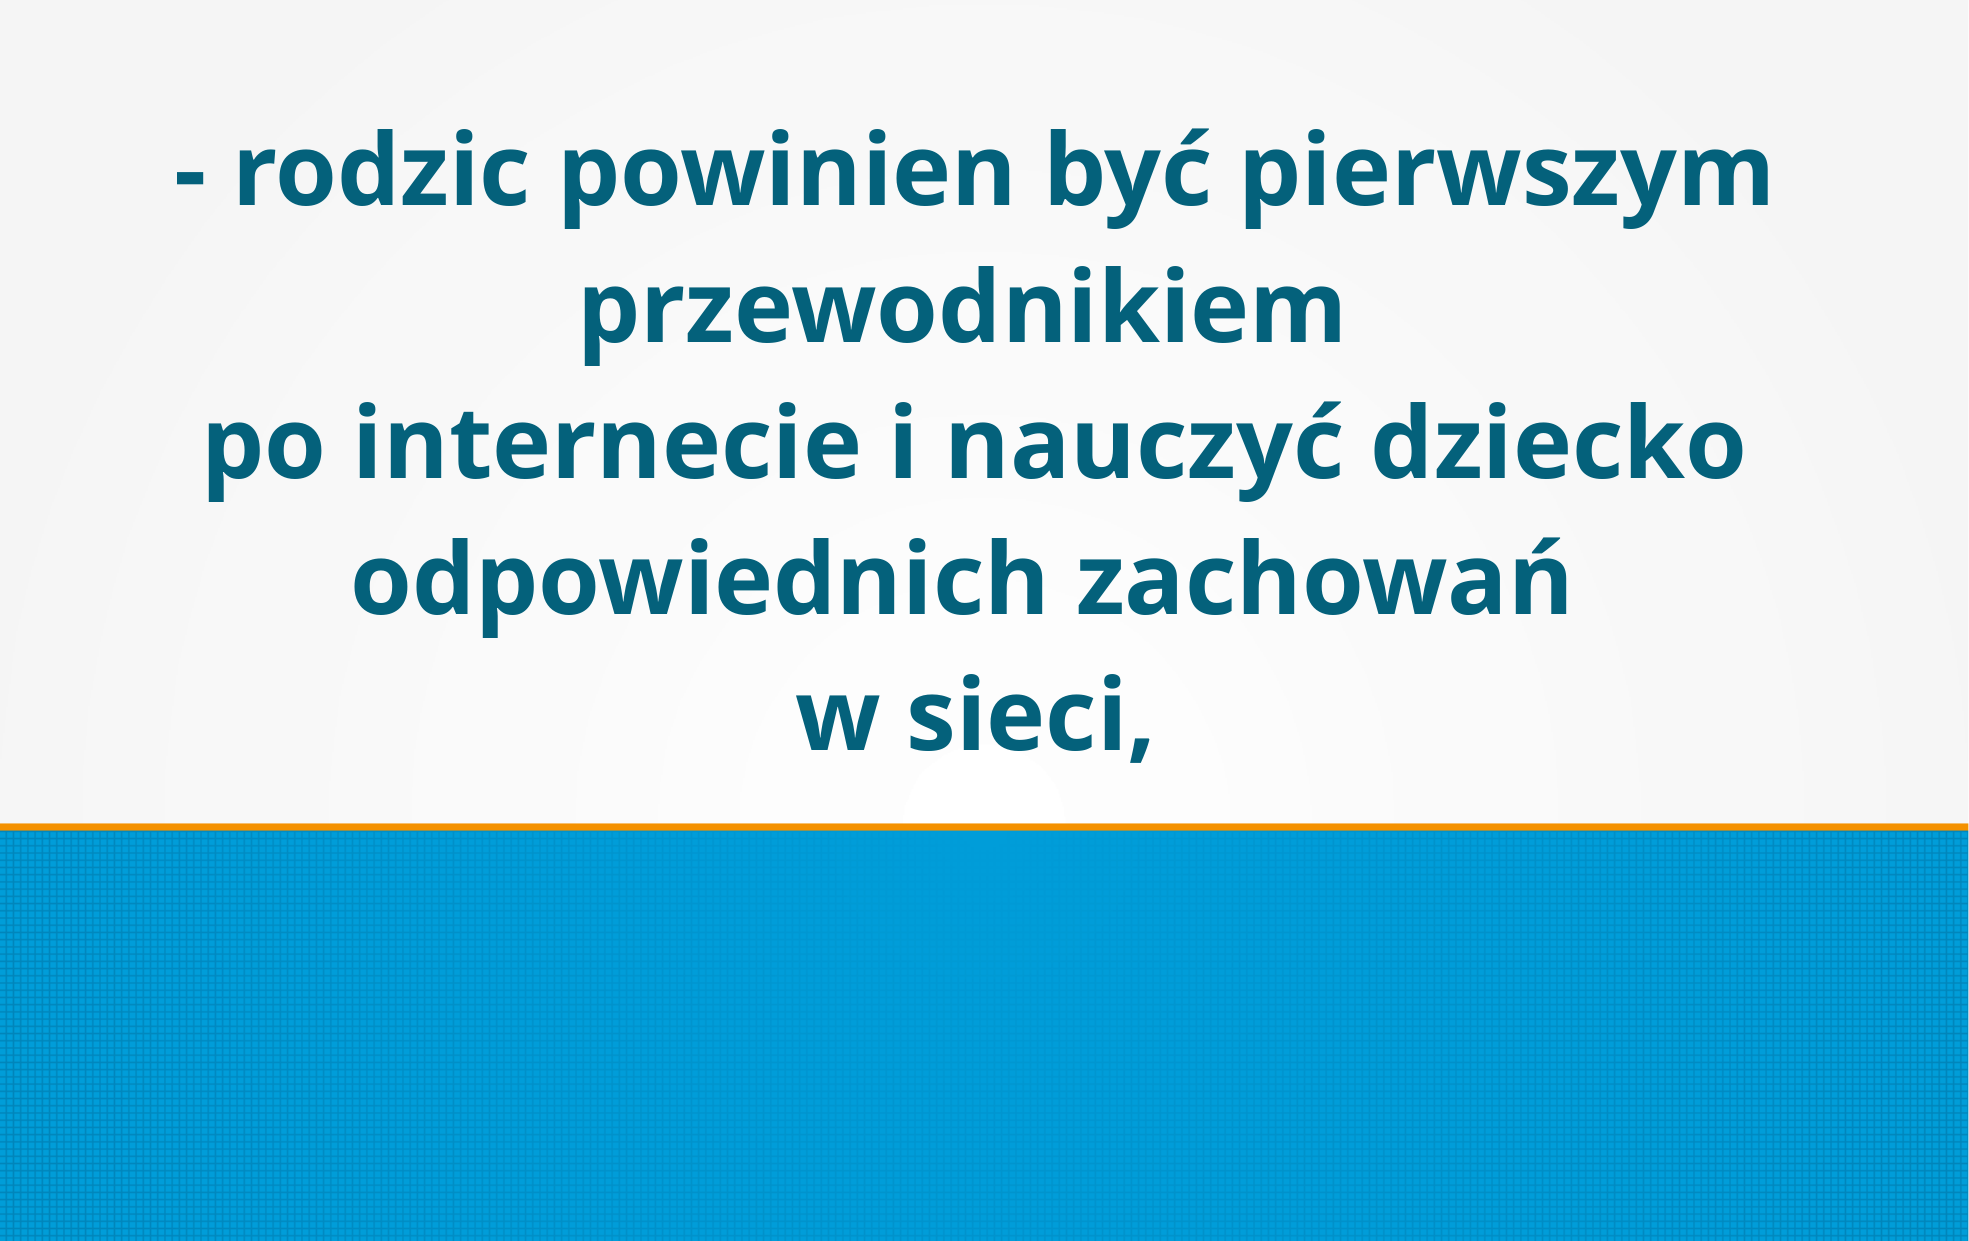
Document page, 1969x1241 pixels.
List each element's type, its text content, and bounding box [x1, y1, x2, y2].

title - rodzic powinien być pierwszym przewodnikiem po internecie i nauczyć dziecko odpowiednich zachowań w sieci, [90, 49, 1862, 781]
picture [0, 0, 1969, 830]
